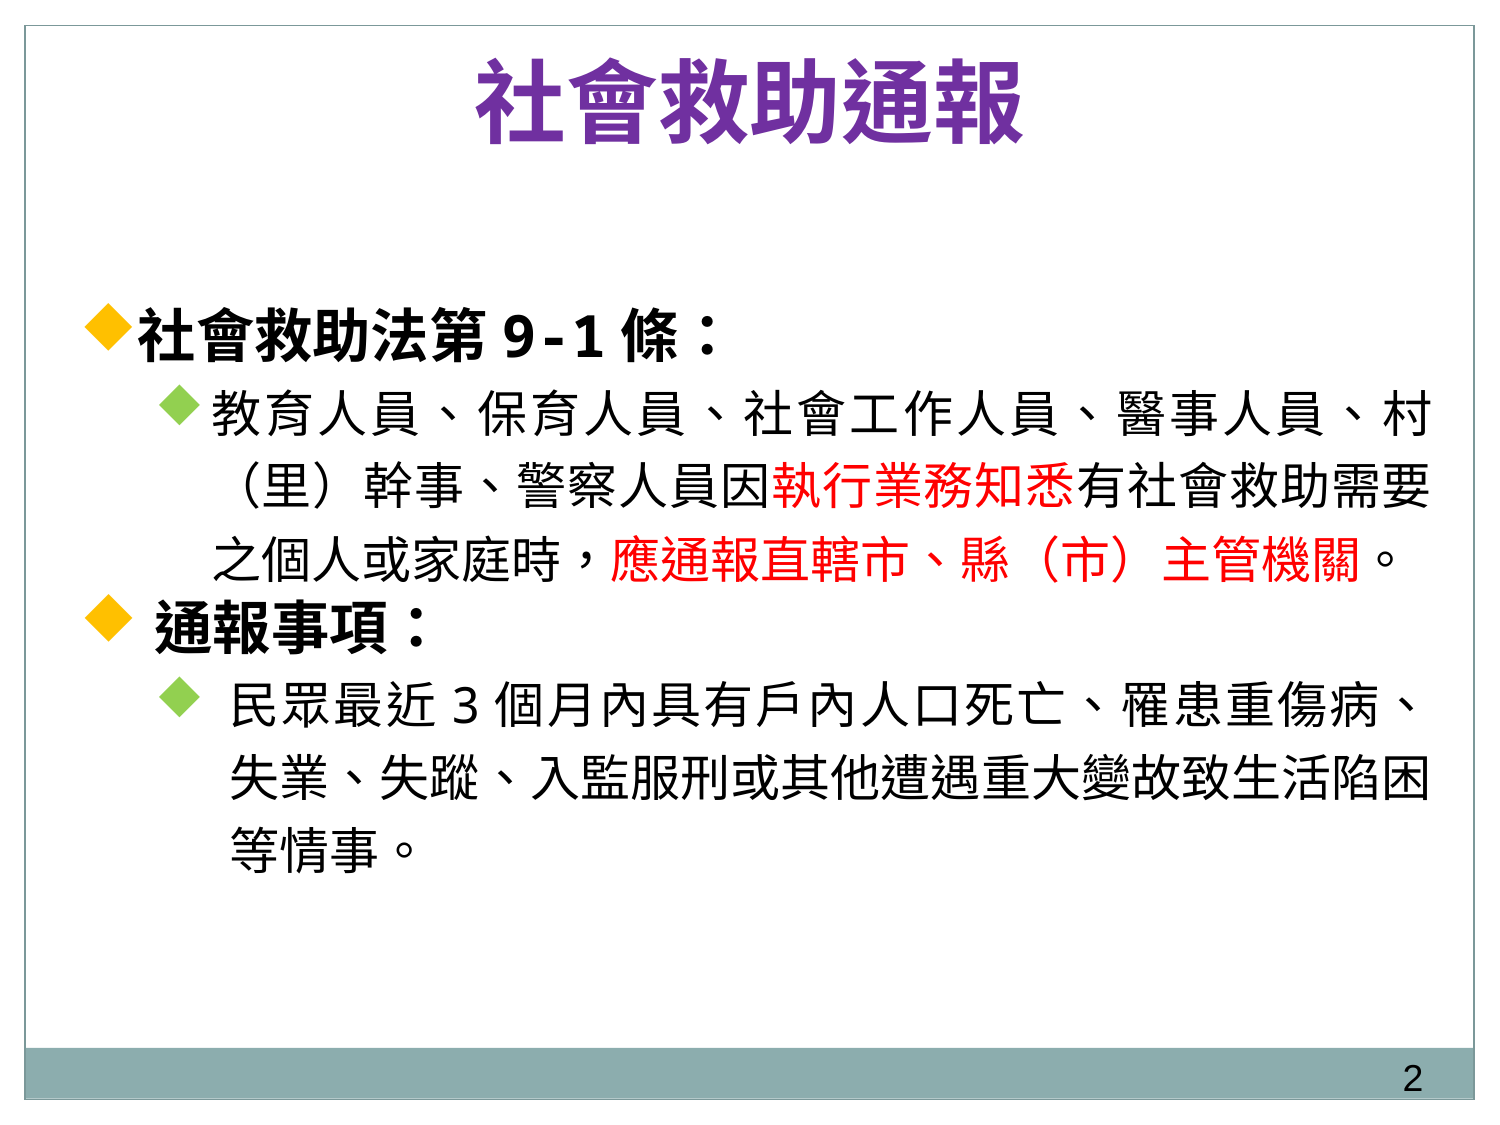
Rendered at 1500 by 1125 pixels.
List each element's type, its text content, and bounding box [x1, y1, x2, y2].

text_box 社會救助法第9-1條： 教育人員、保育人員、社會工作人員、醫事人員、村（里）幹事、警察人員因執行業務知悉有社會救助需要之個人或家庭時，應通報直轄市、縣（市）主管機關。 通報事項： 民眾最近3個月內具有戶內人口死亡、罹患重傷病、失業、失蹤、入監服刑或其他遭遇重大變故致生活陷困等情事。 [64, 278, 1447, 888]
title 社會救助通報 [50, 37, 1450, 162]
